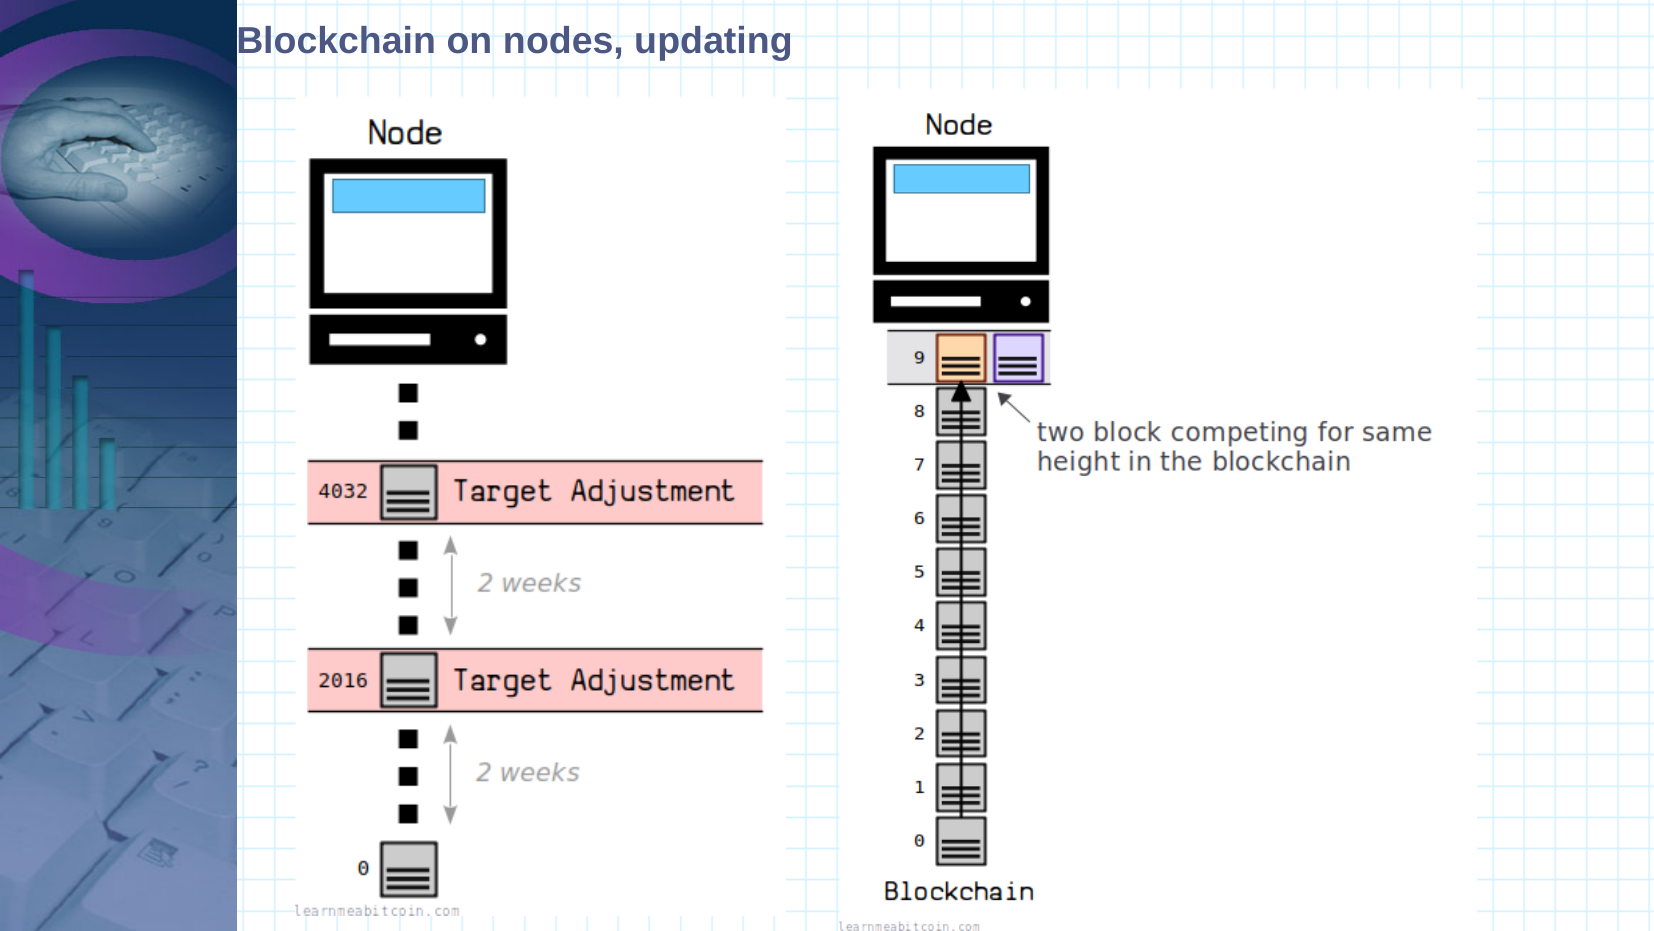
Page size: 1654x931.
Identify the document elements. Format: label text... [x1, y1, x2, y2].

picture [0, 0, 1654, 931]
title Blockchain on nodes, updating [236, 0, 1622, 119]
